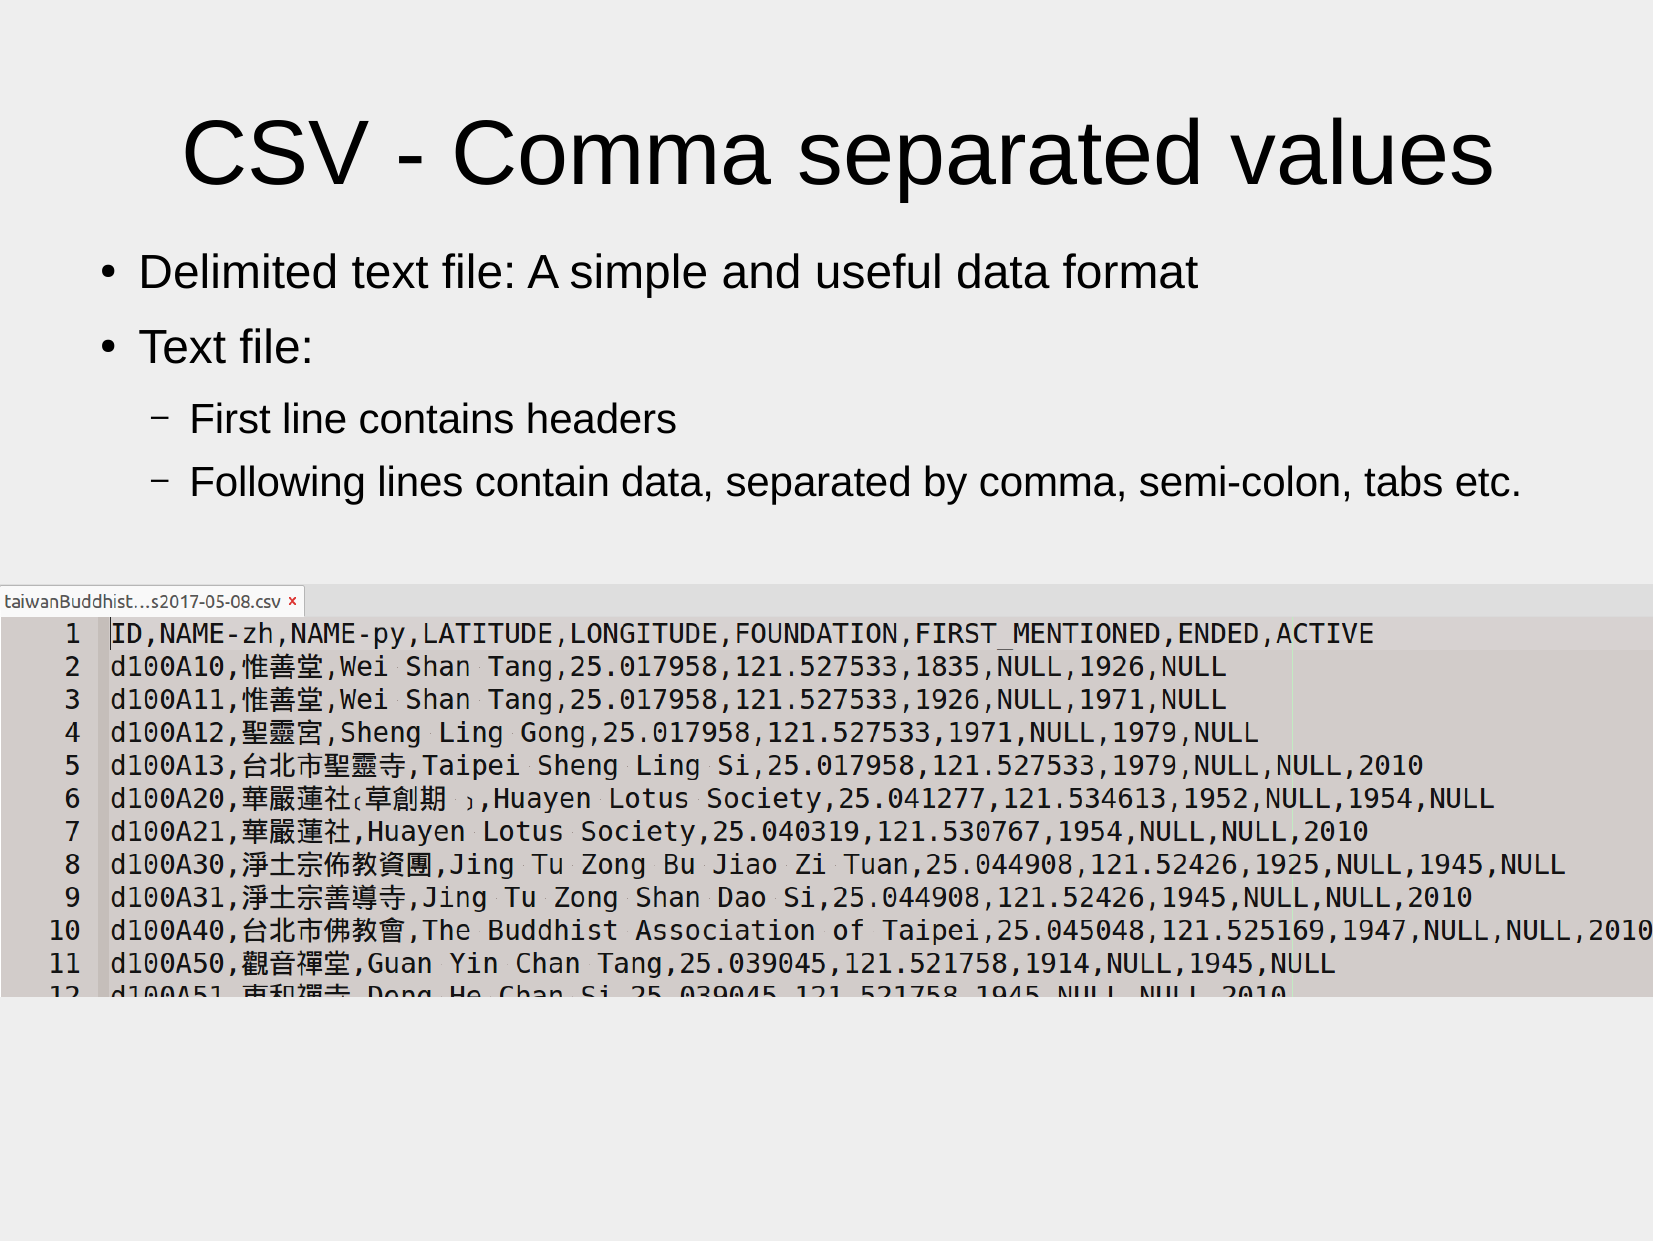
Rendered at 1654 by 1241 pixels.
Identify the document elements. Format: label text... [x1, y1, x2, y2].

picture [0, 584, 1653, 997]
list Delimited text file: A simple and useful data format Text file: First line contains headers Following lines contain data, separated by comma, semi-colon, tabs etc. [87, 245, 1576, 541]
title CSV - Comma separated values [82, 49, 1571, 257]
